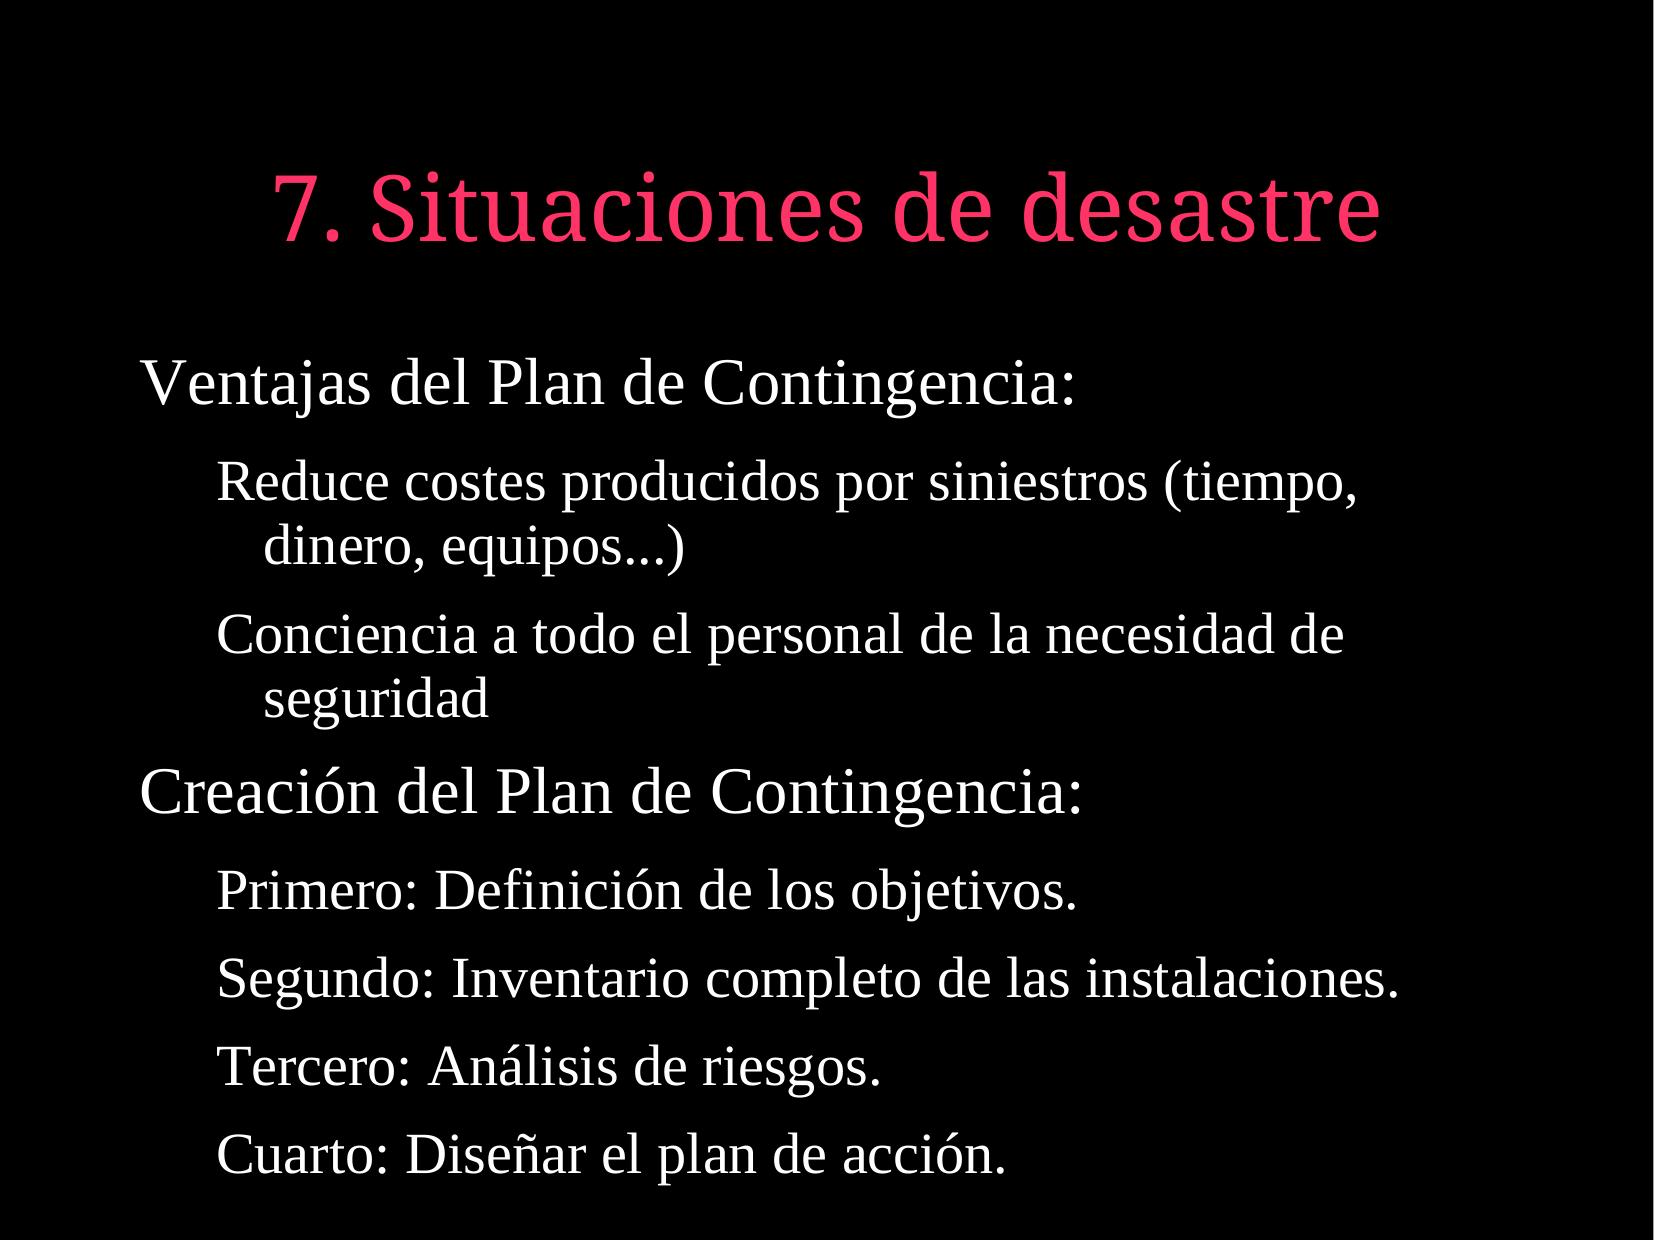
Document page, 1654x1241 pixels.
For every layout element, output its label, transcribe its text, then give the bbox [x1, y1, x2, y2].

list Ventajas del Plan de Contingencia: Reduce costes producidos por siniestros (tiempo, dinero, equipos...) Conciencia a todo el personal de la necesidad de seguridad Creación del Plan de Contingencia: Primero: Definición de los objetivos. Segundo: Inventario completo de las instalaciones. Tercero: Análisis de riesgos. Cuarto: Diseñar el plan de acción. [121, 344, 1534, 1195]
title 7. Situaciones de desastre [121, 102, 1534, 311]
